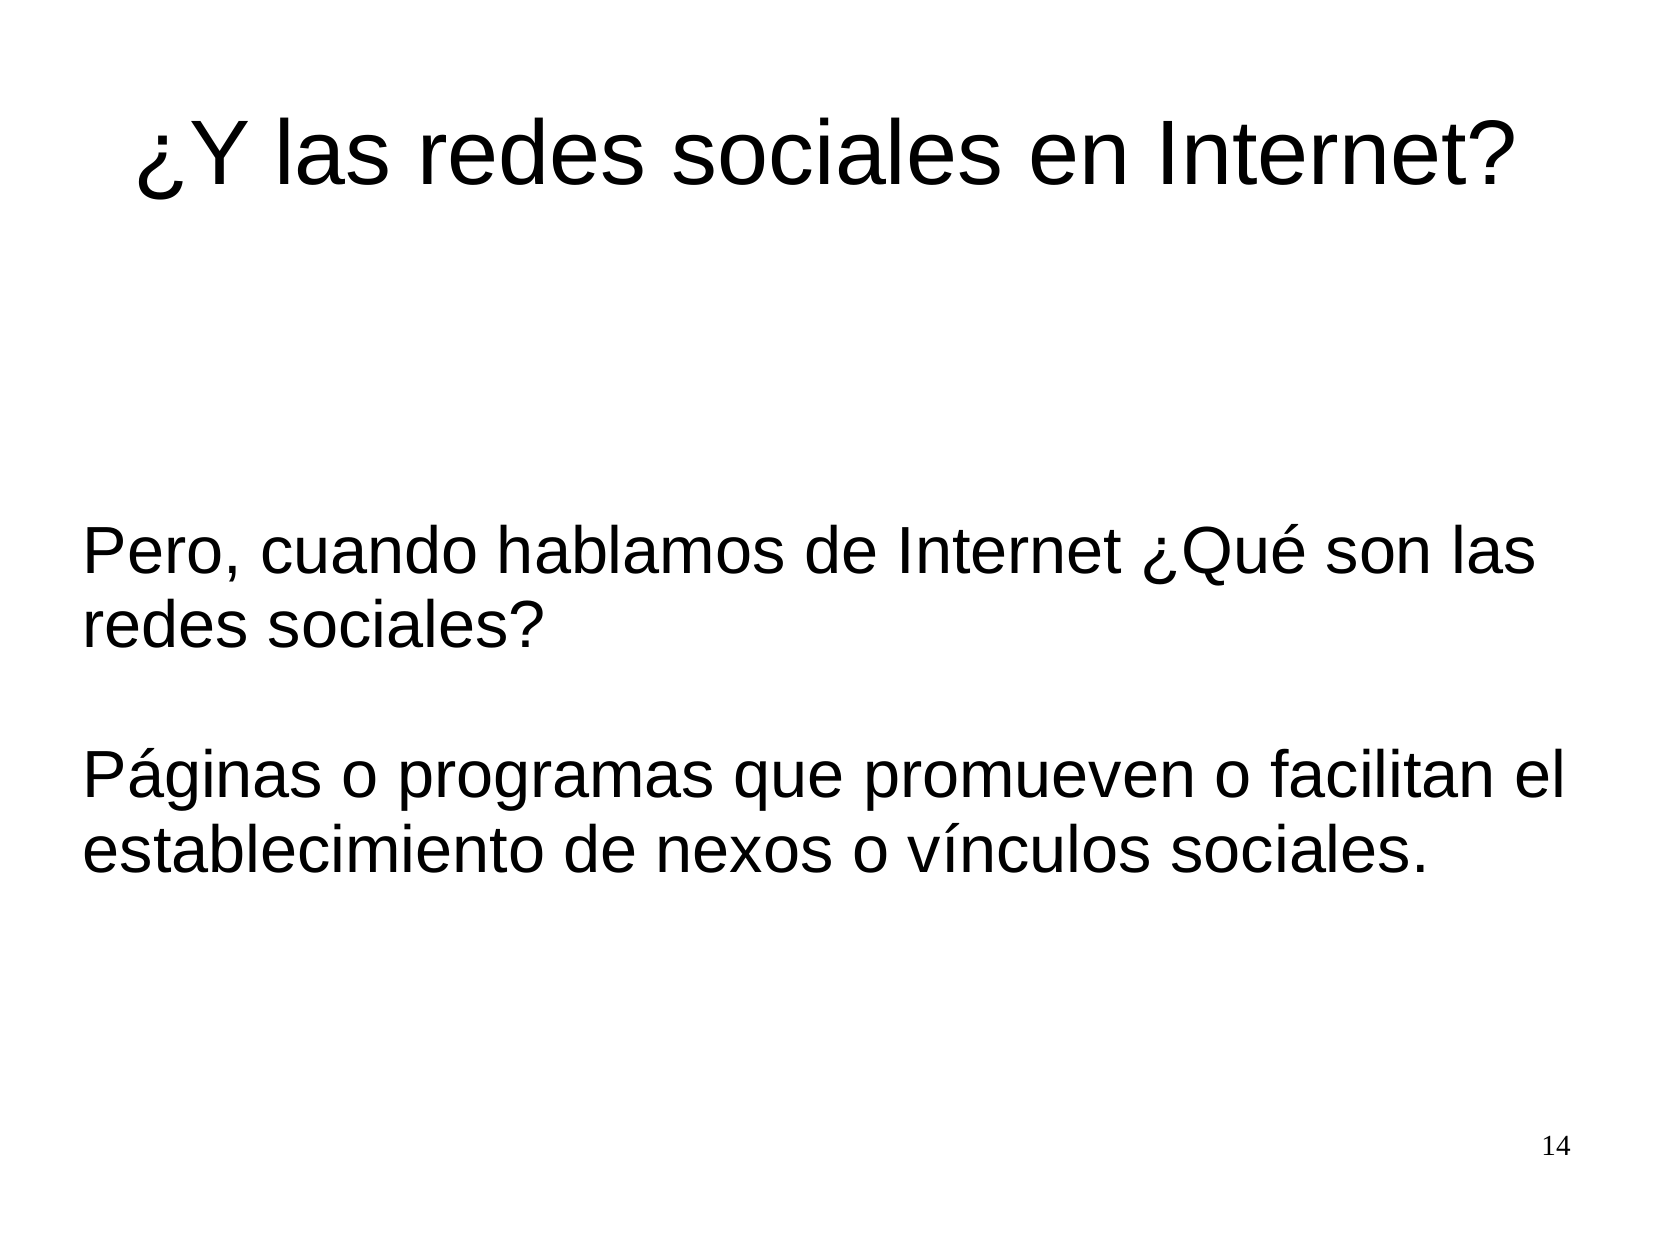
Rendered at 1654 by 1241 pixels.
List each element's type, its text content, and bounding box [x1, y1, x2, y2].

subtitle Pero, cuando hablamos de Internet ¿Qué son las redes sociales? Páginas o programas que promueven o facilitan el establecimiento de nexos o vínculos sociales. [82, 290, 1571, 1109]
title ¿Y las redes sociales en Internet? [82, 56, 1571, 250]
